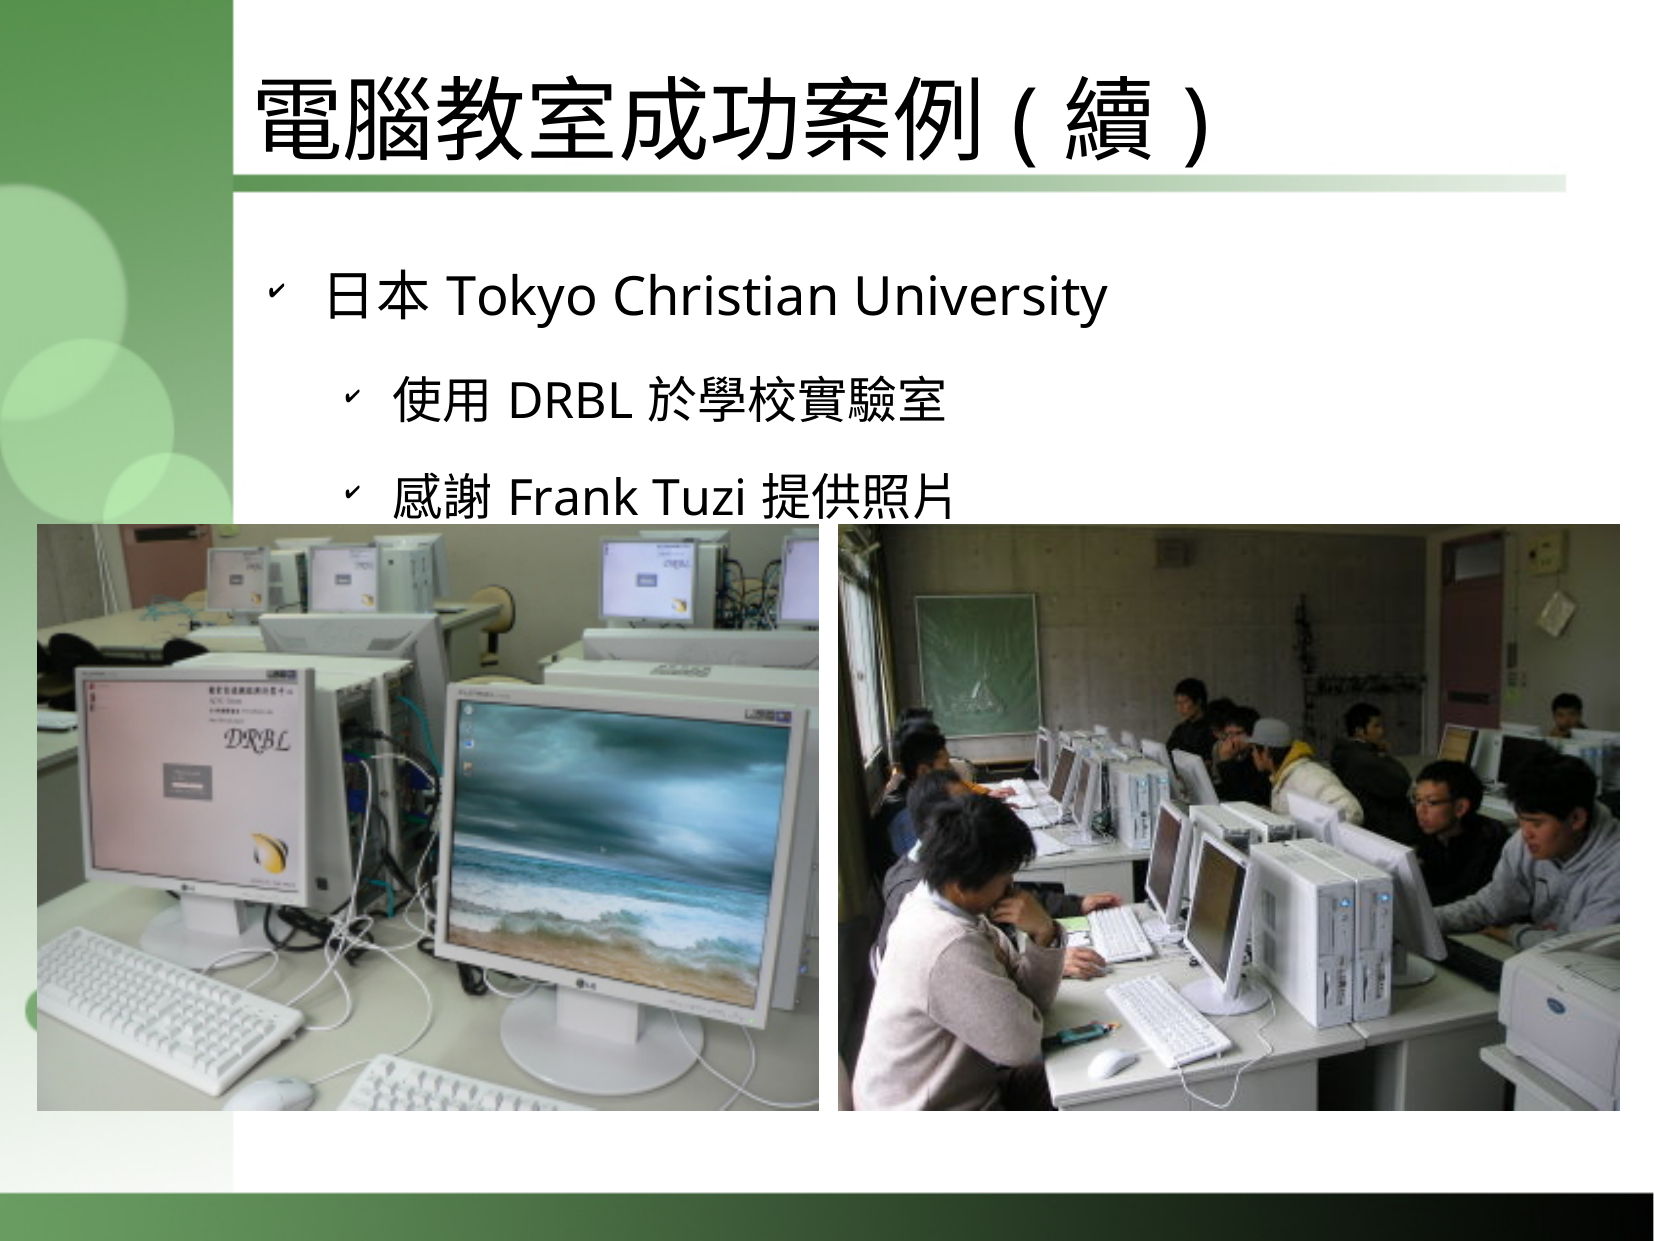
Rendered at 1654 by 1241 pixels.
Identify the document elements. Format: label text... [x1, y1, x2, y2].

list 日本Tokyo Christian University 使用DRBL於學校實驗室 感謝Frank Tuzi提供照片 [236, 244, 1595, 931]
title 電腦教室成功案例(續) [236, 41, 1595, 185]
picture [0, 0, 1654, 1241]
